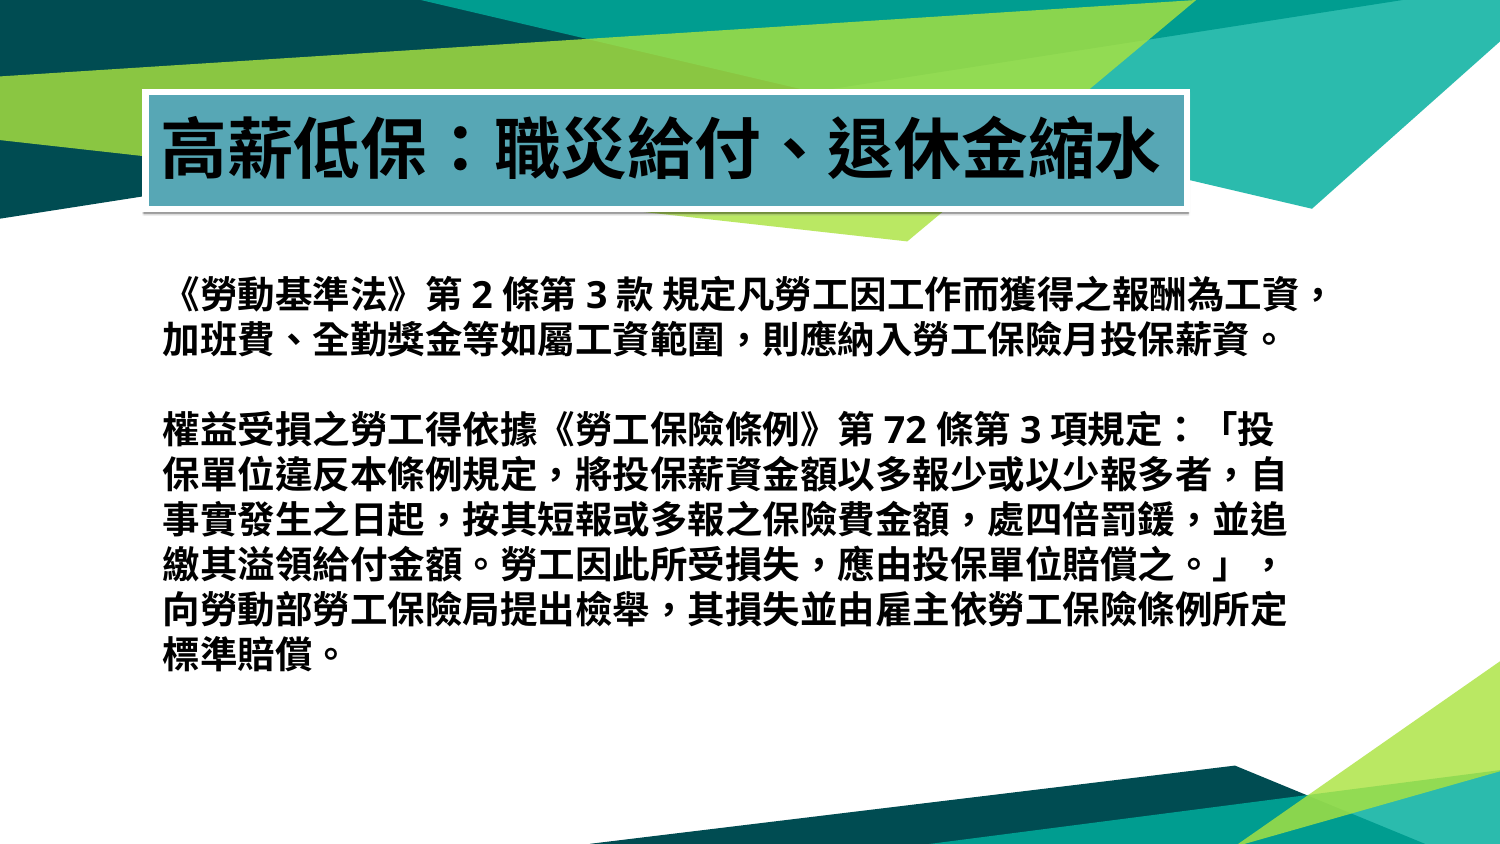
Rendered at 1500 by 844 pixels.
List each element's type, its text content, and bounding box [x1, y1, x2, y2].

text_box 《勞動基準法》第2條第3款 規定凡勞工因工作而獲得之報酬為工資，加班費、全勤獎金等如屬工資範圍，則應納入勞工保險月投保薪資。 權益受損之勞工得依據《勞工保險條例》第72條第3項規定：「投保單位違反本條例規定，將投保薪資金額以多報少或以少報多者，自事實發生之日起，按其短報或多報之保險費金額，處四倍罰鍰，並追繳其溢領給付金額。勞工因此所受損失，應由投保單位賠償之。」，向勞動部勞工保險局提出檢舉，其損失並由雇主依勞工保險條例所定標準賠償。 [147, 256, 1317, 729]
title 高薪低保：職災給付、退休金縮水 [145, 92, 1188, 210]
